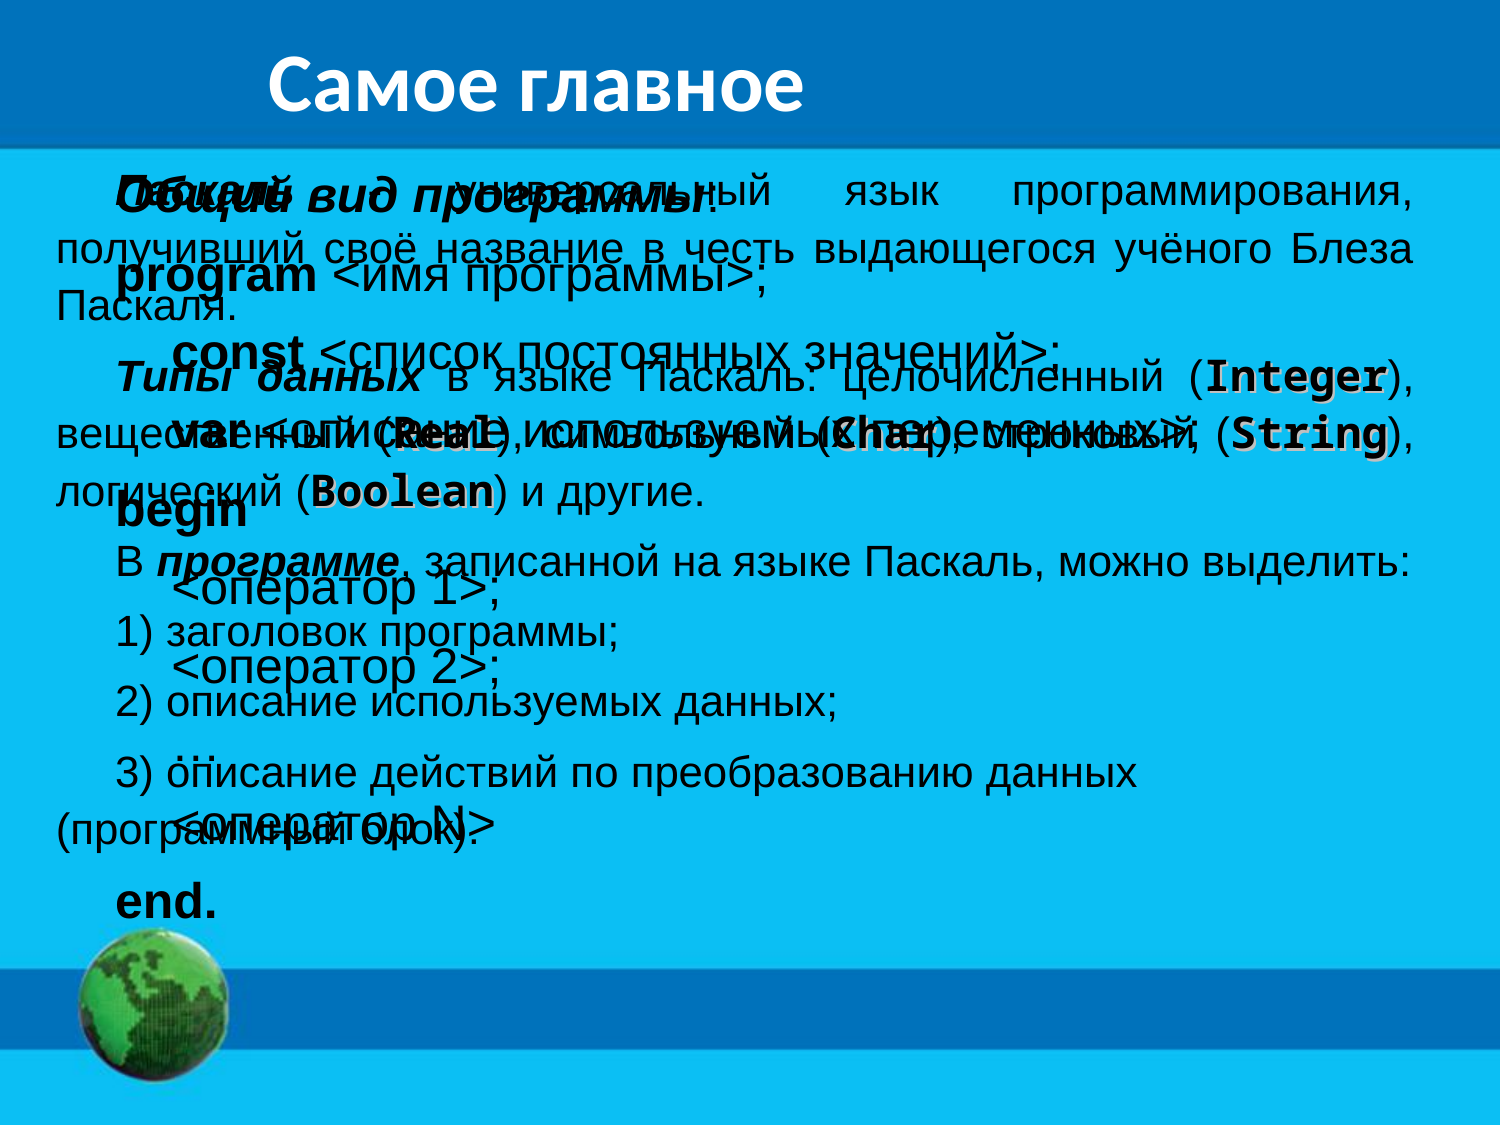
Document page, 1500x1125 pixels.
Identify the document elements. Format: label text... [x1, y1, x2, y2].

text_box Общий вид программы: program <имя программы>; const <список постоянных значений>; var <описание используемых переменных>; begin <оператор 1>; <оператор 2>; … <оператор N> end. [41, 148, 1459, 937]
text_box Самое главное [253, 31, 1437, 126]
picture [0, 0, 1500, 146]
picture [0, 937, 1500, 1086]
